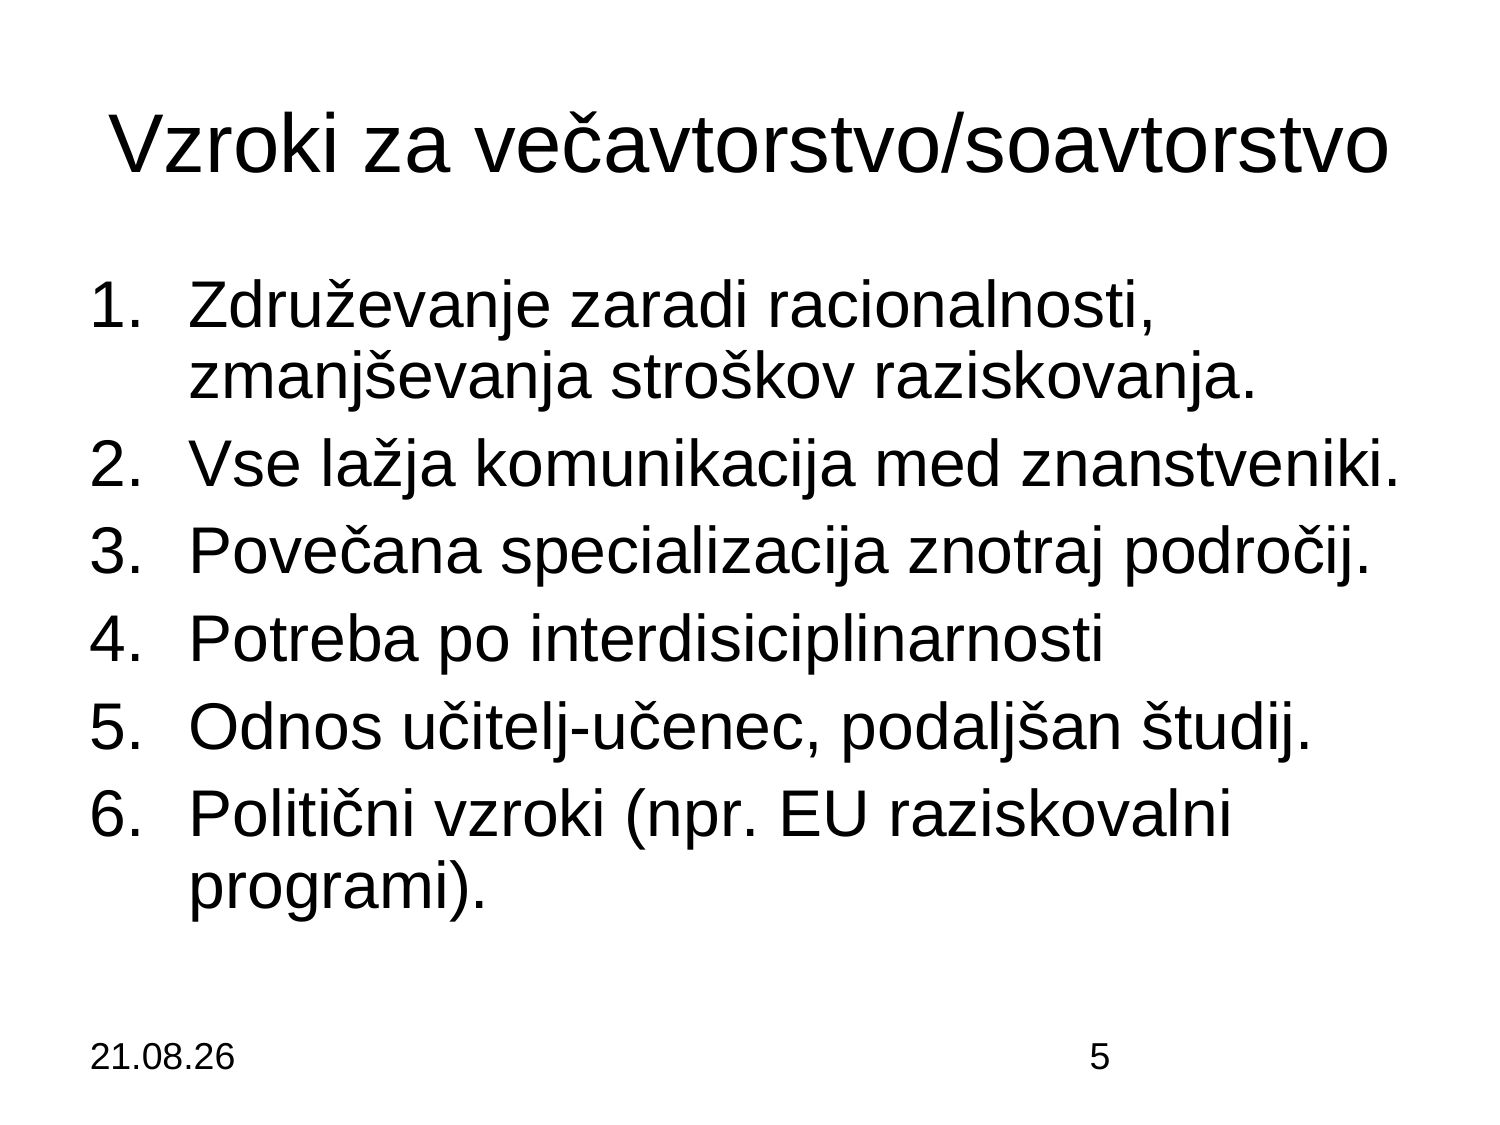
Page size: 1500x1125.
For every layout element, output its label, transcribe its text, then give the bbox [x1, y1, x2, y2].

list Združevanje zaradi racionalnosti, zmanjševanja stroškov raziskovanja. Vse lažja komunikacija med znanstveniki. Povečana specializacija znotraj področij. Potreba po interdisiciplinarnosti Odnos učitelj-učenec, podaljšan študij. Politični vzroki (npr. EU raziskovalni programi). [75, 262, 1426, 1009]
title Vzroki za večavtorstvo/soavtorstvo [75, 45, 1426, 233]
